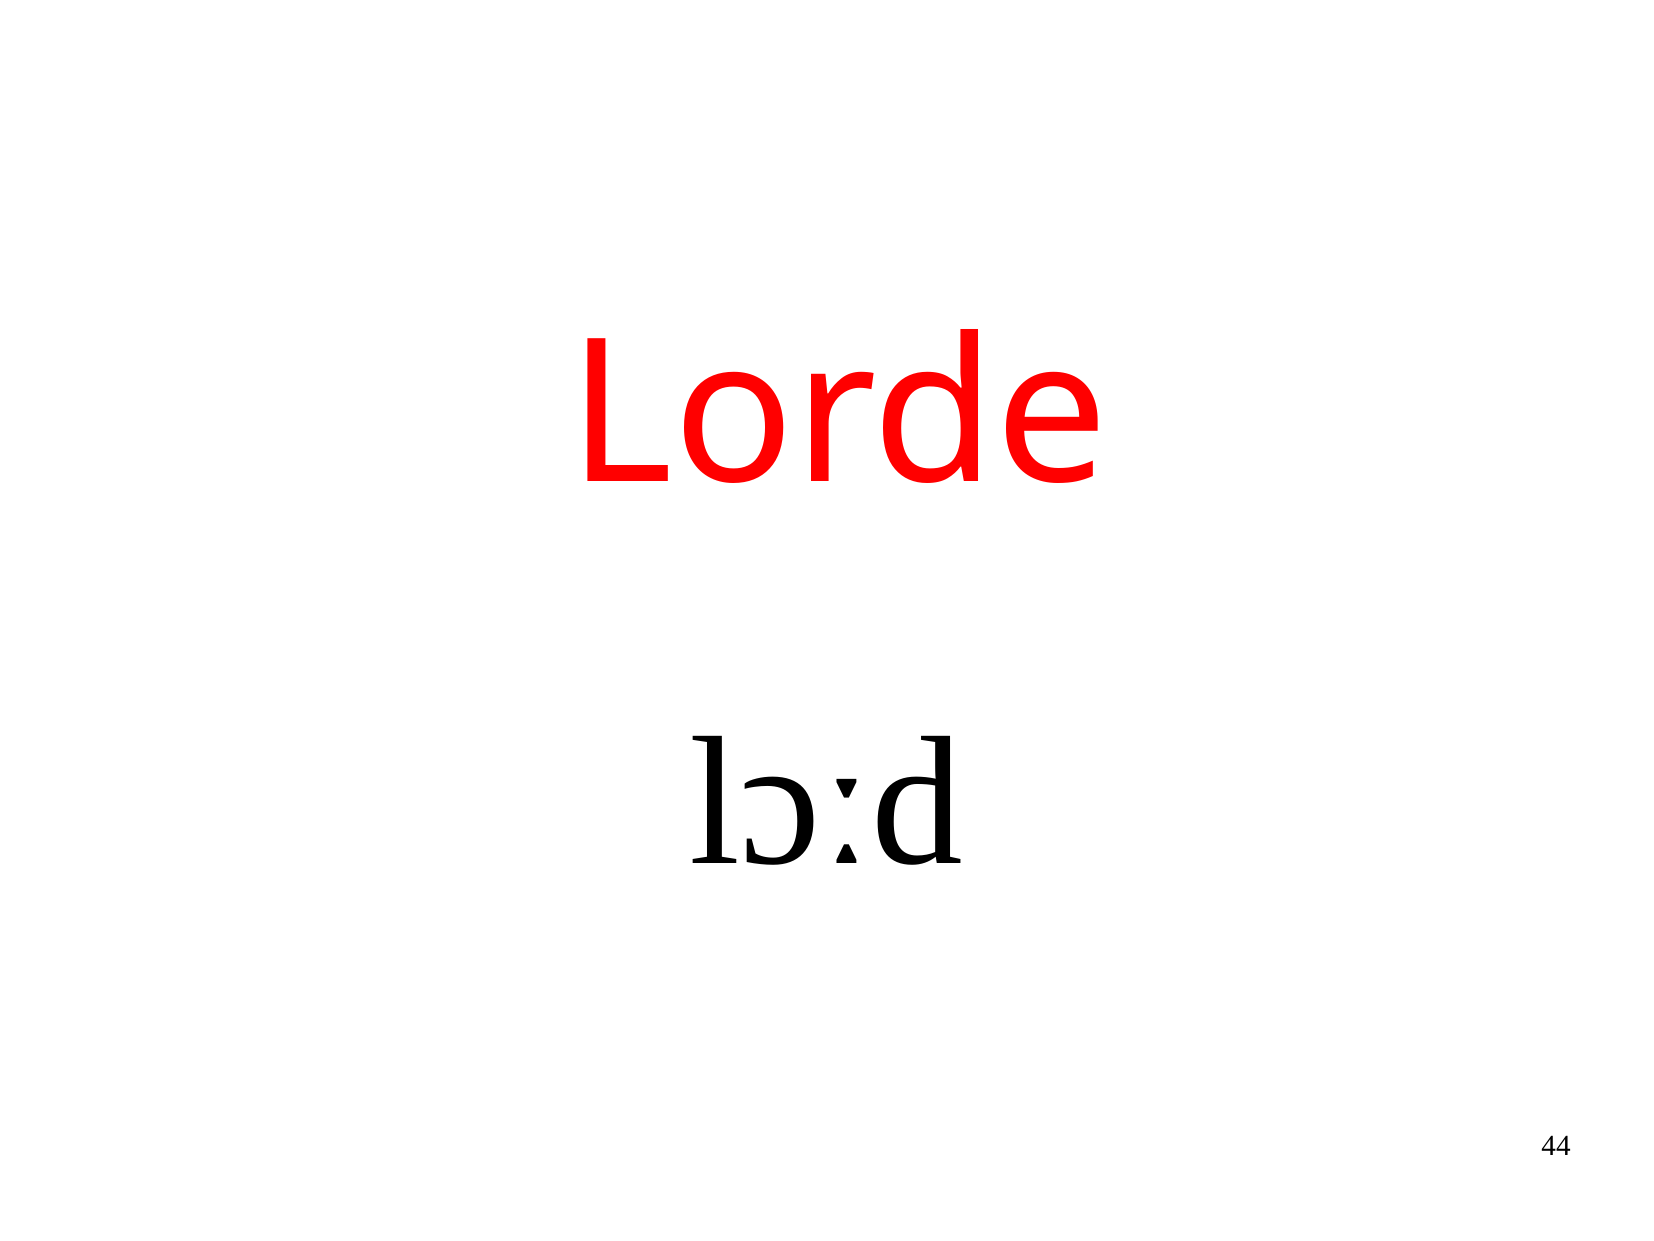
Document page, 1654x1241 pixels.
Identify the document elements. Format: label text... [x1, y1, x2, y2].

subtitle lɔːd [82, 475, 1571, 1109]
text_box Lorde [82, 259, 1595, 475]
